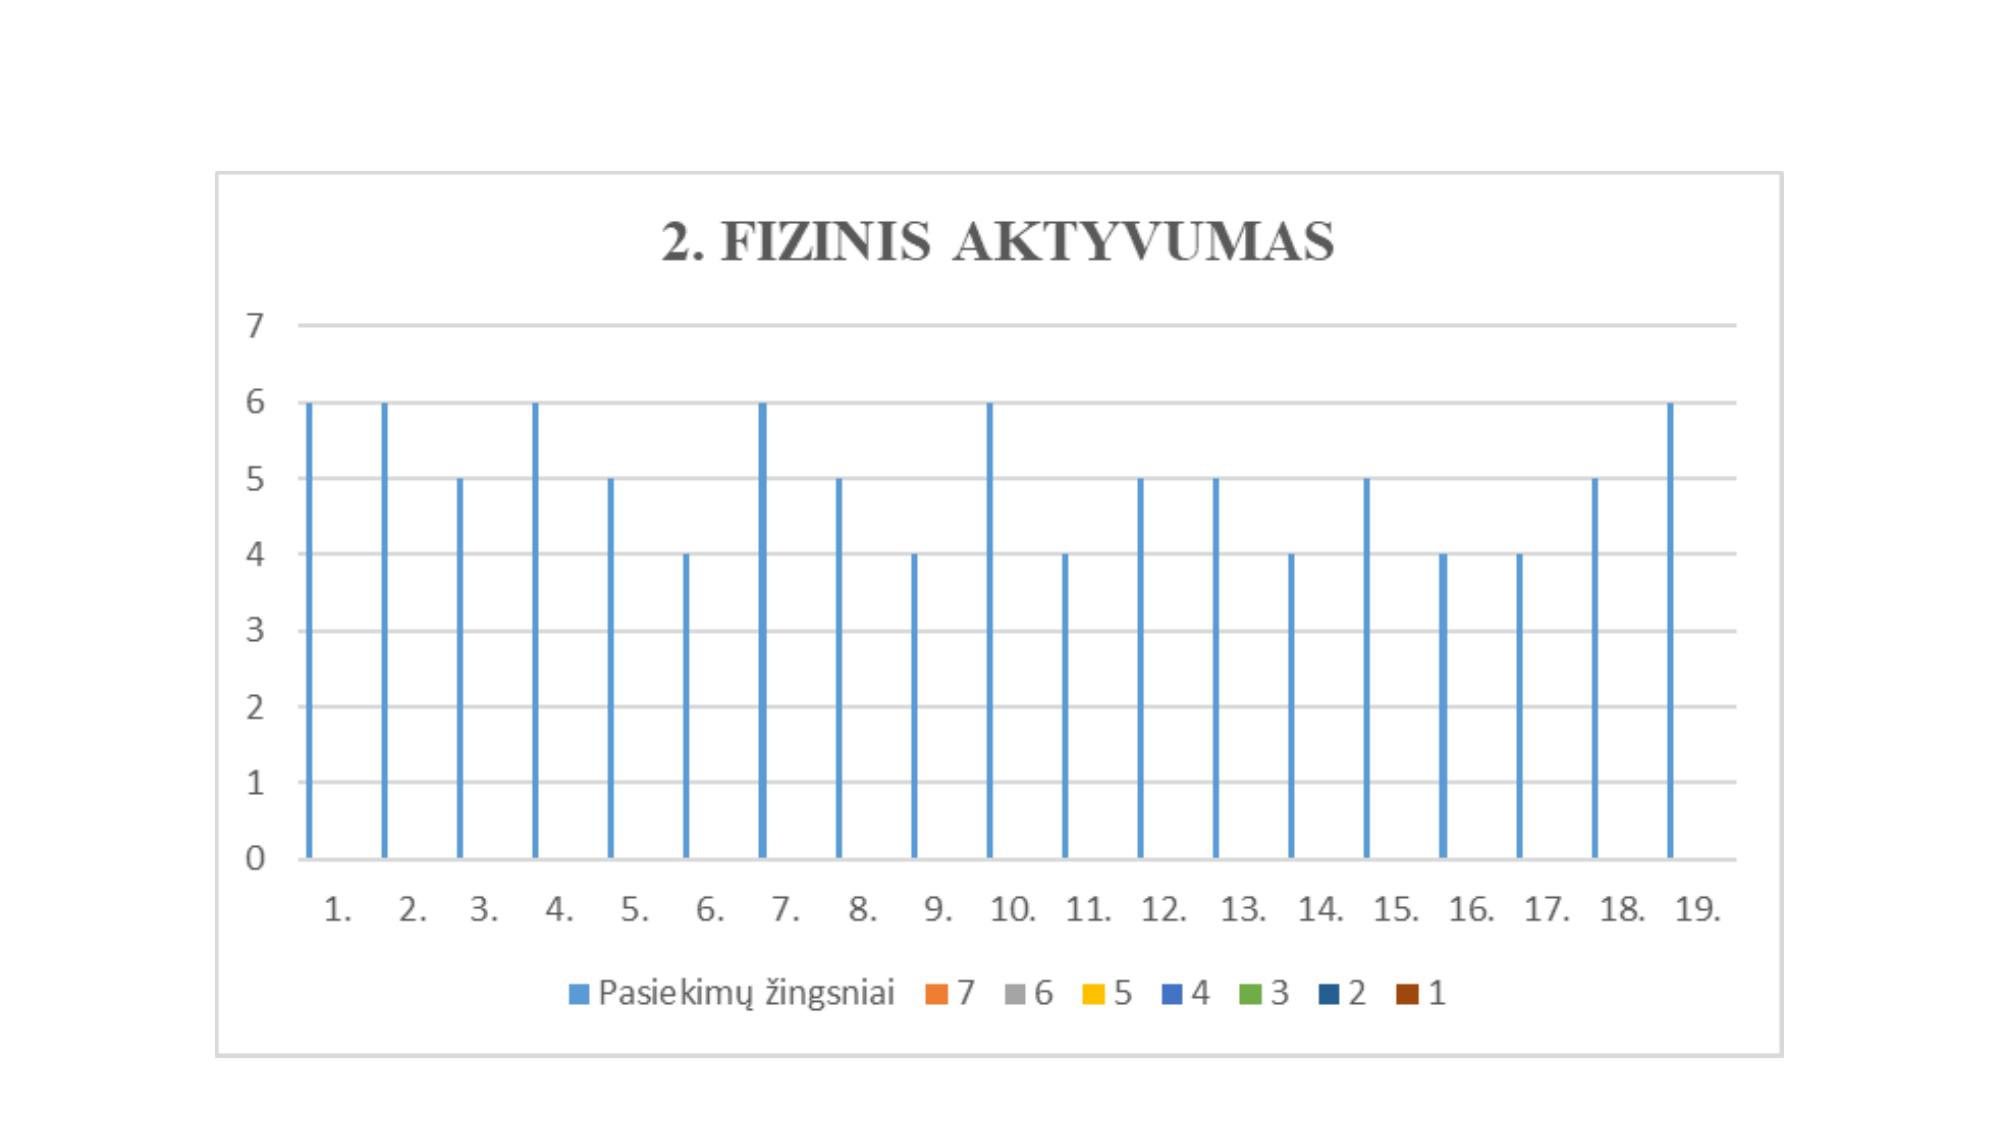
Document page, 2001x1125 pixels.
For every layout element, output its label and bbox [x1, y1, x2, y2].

picture [215, 172, 1784, 1058]
